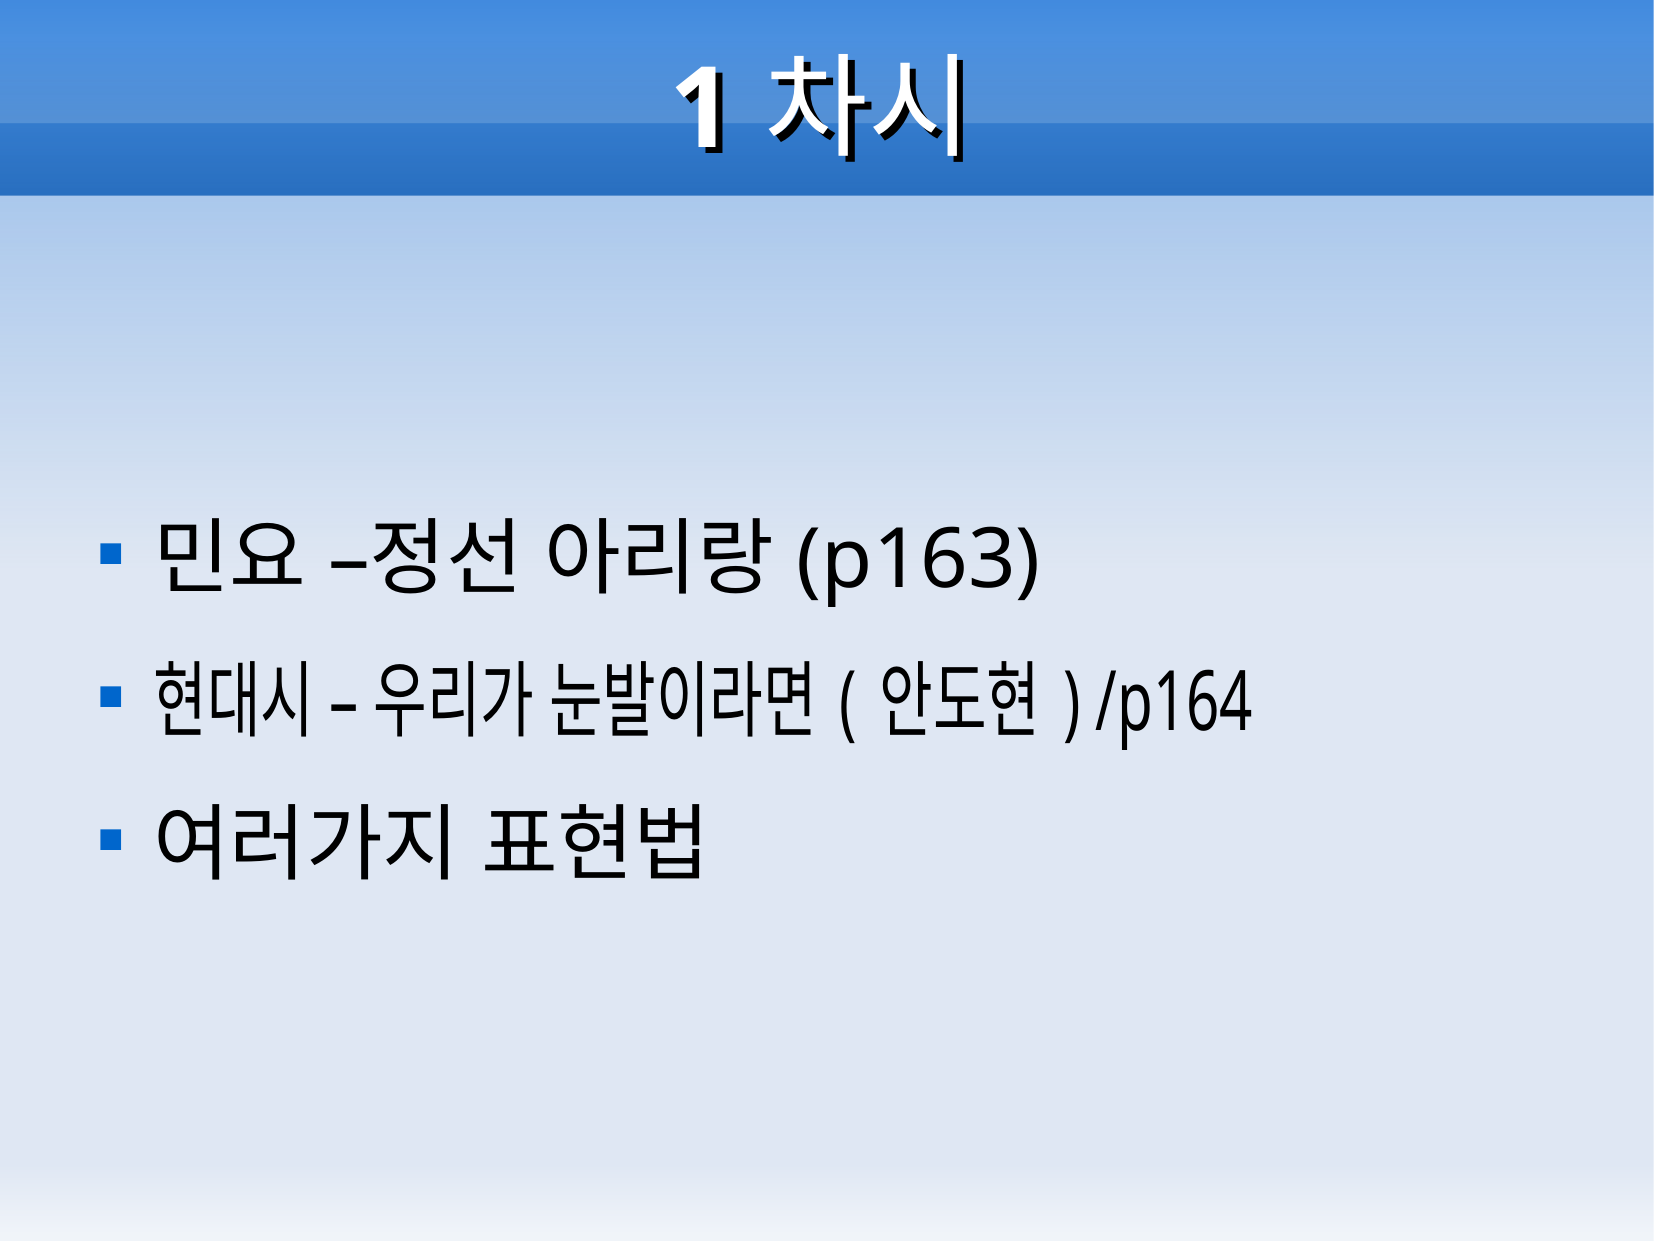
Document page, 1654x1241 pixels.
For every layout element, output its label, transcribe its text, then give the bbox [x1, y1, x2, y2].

list 민요 –정선 아리랑(p163) 현대시 – 우리가 눈발이라면(안도현) /p164 여러가지 표현법 [82, 290, 1571, 1094]
picture [0, 0, 1654, 1241]
title 1차시 [76, 0, 1565, 208]
